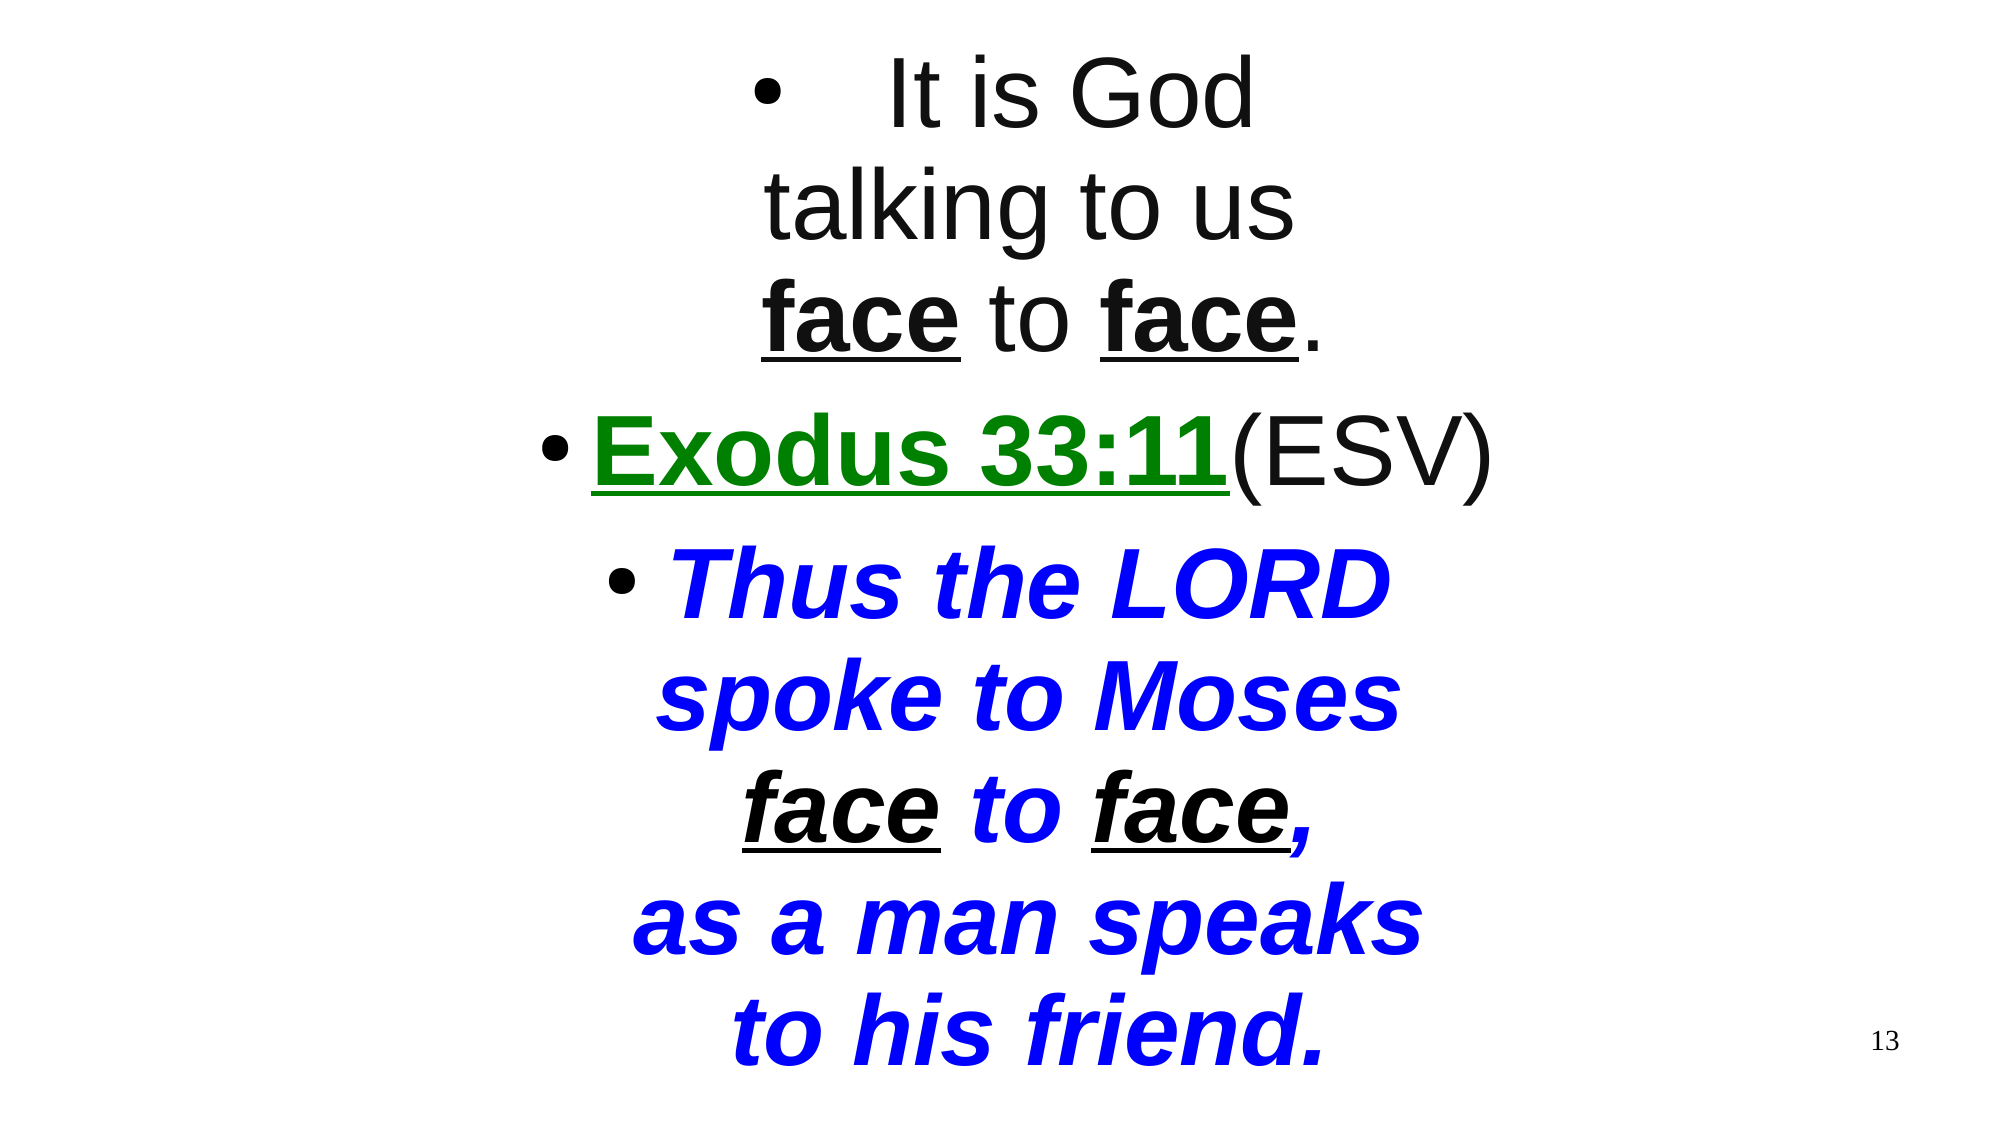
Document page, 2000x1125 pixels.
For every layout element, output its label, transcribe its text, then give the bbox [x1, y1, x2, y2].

list It is God talking to us face to face. Exodus 33:11(ESV) Thus the LORD spoke to Moses face to face, as a man speaks to his friend. [37, 37, 1988, 1088]
